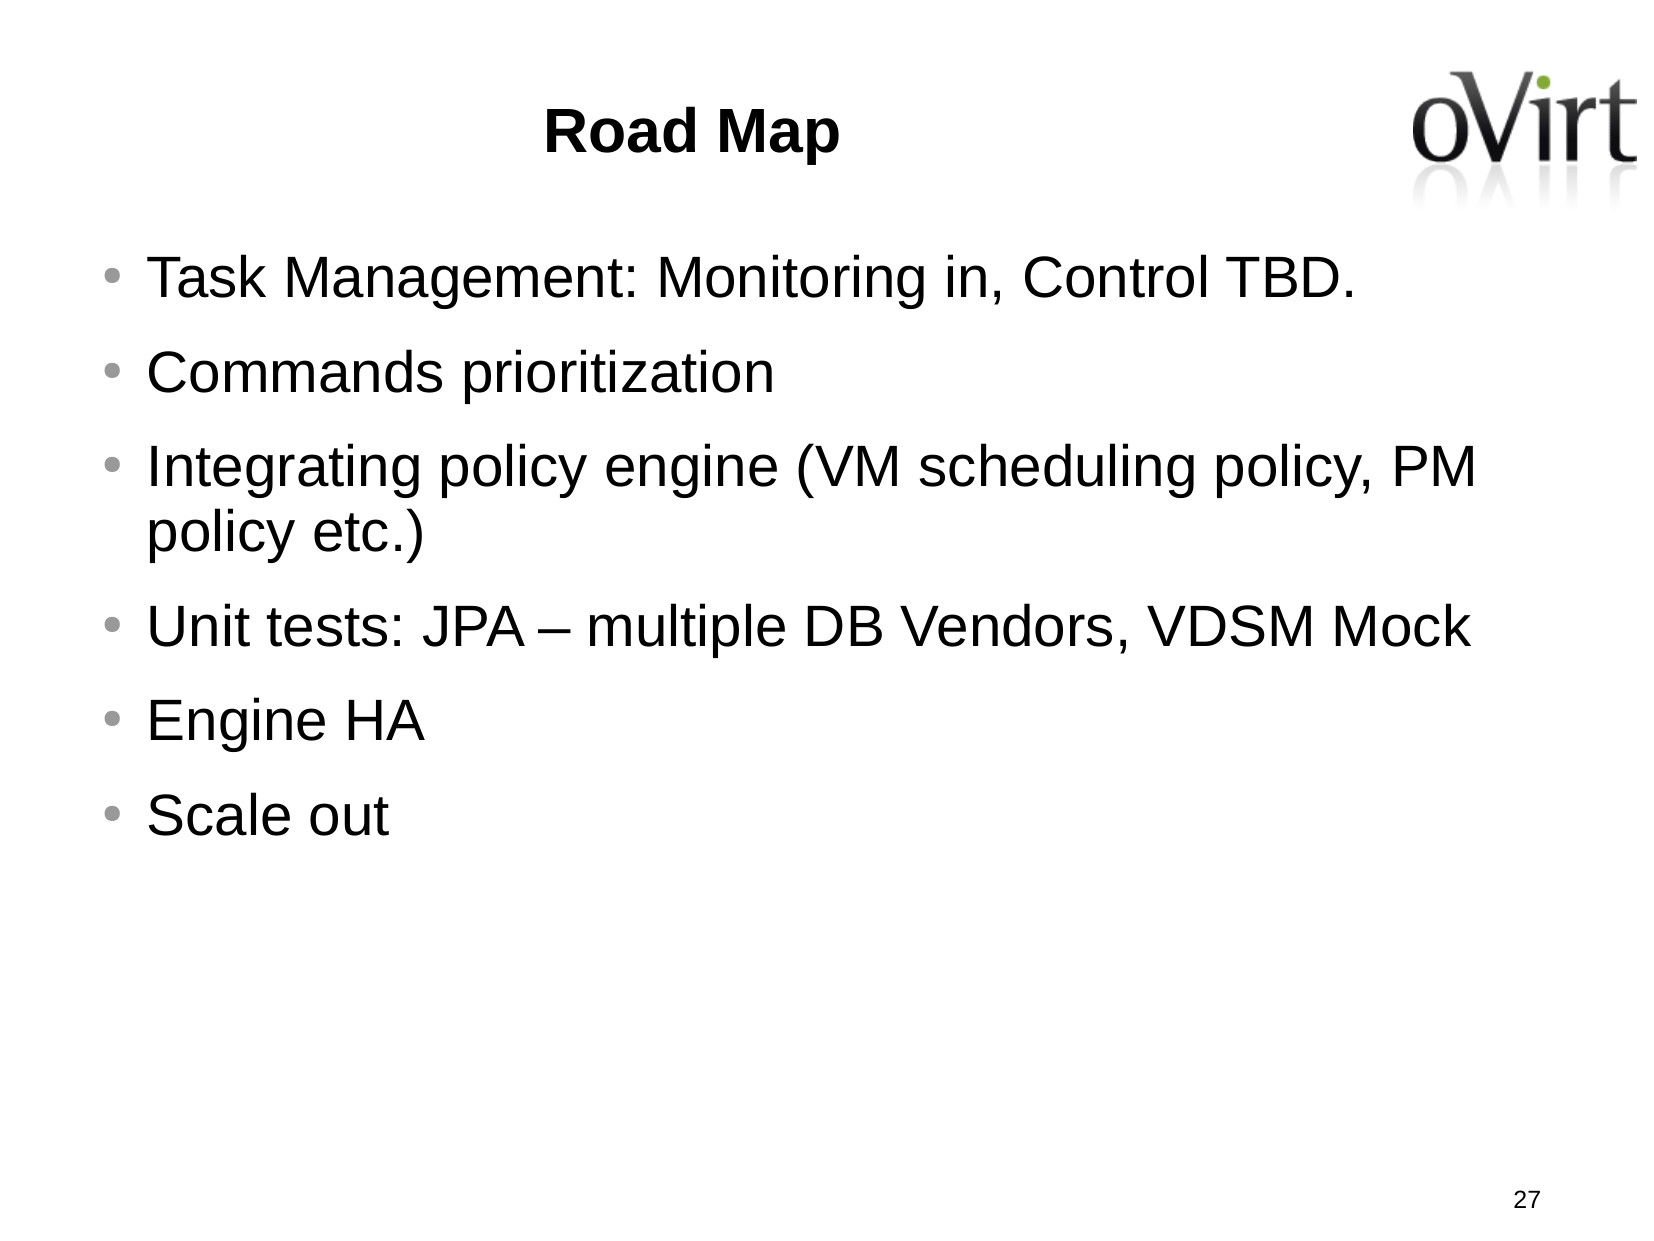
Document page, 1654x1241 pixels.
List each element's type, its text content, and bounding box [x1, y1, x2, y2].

list Task Management: Monitoring in, Control TBD. Commands prioritization Integrating policy engine (VM scheduling policy, PM policy etc.) Unit tests: JPA – multiple DB Vendors, VDSM Mock Engine HA Scale out [86, 244, 1576, 1151]
title Road Map [82, 27, 1303, 235]
picture [1413, 63, 1637, 212]
